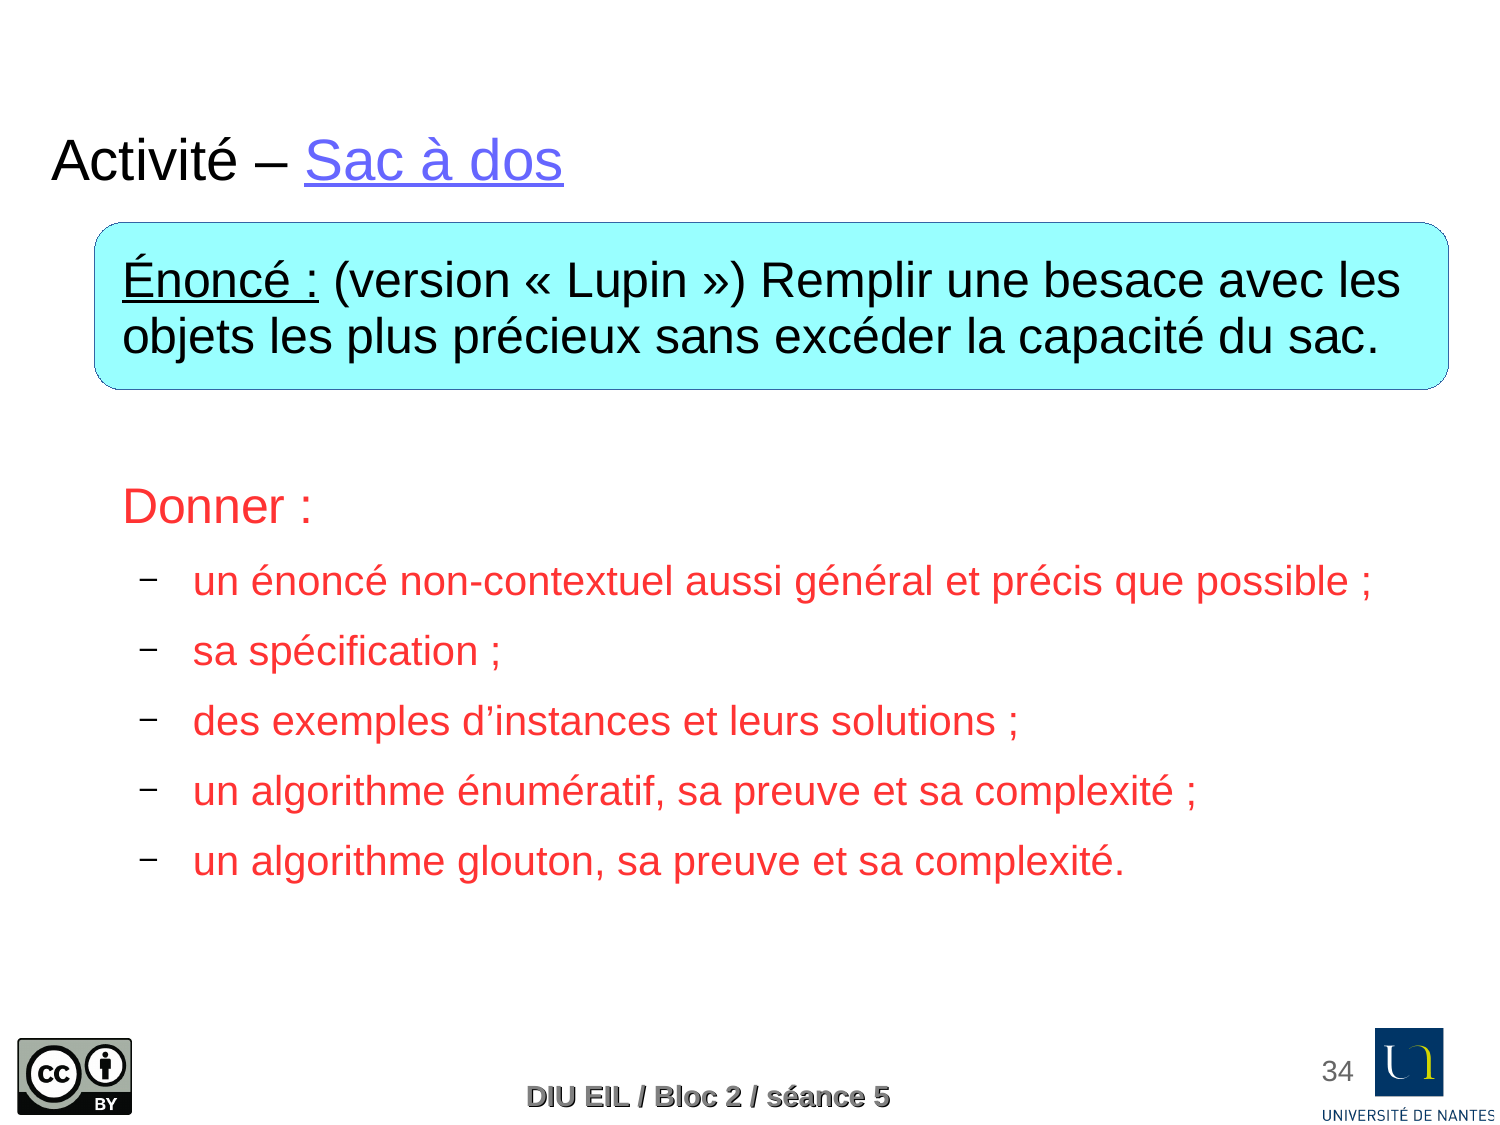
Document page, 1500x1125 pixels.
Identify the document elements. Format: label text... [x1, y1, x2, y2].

picture [1323, 1028, 1495, 1121]
text_box [94, 223, 1449, 252]
list Énoncé : (version « Lupin ») Remplir une besace avec les objets les plus précieux sans excéder la capacité du sac. Donner : un énoncé non-contextuel aussi général et précis que possible ; sa spécification ; des exemples d’instances et leurs solutions ; un algorithme énumératif, sa preuve et sa complexité ; un algorithme glouton, sa preuve et sa complexité. [51, 252, 1449, 1064]
picture [17, 1038, 132, 1115]
title Activité – Sac à dos [51, 97, 1449, 223]
